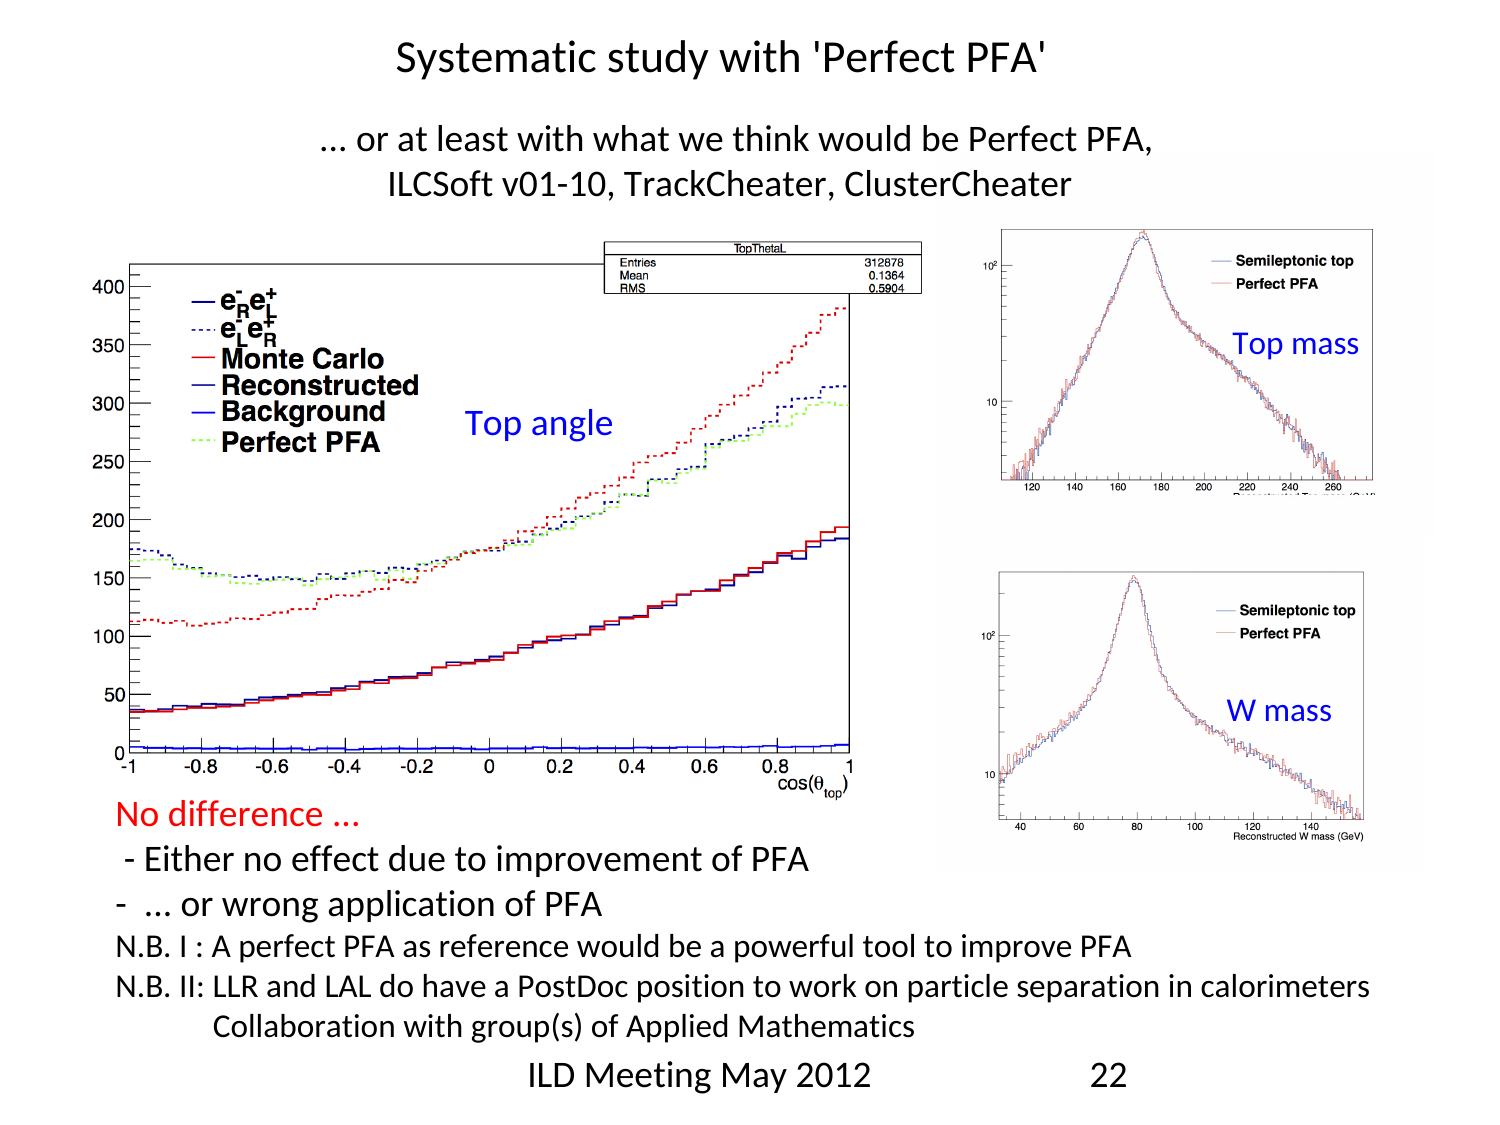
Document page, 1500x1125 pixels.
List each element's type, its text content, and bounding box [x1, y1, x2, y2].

text_box Top mass [1217, 313, 1375, 369]
text_box ... or at least with what we think would be Perfect PFA, ILCSoft v01-10, TrackCheater, ClusterCheater [304, 106, 1179, 212]
picture [5, 112, 1436, 874]
text_box Systematic study with 'Perfect PFA' [380, 19, 1064, 90]
text_box W mass [1211, 680, 1348, 736]
text_box No difference ... - Either no effect due to improvement of PFA - ... or wrong application of PFA N.B. I : A perfect PFA as reference would be a powerful tool to improve PFA N.B. II: LLR and LAL do have a PostDoc position to work on particle separation in calorimeters Collaboration with group(s) of Applied Mathematics [100, 781, 1388, 1052]
text_box Top angle [450, 390, 629, 451]
